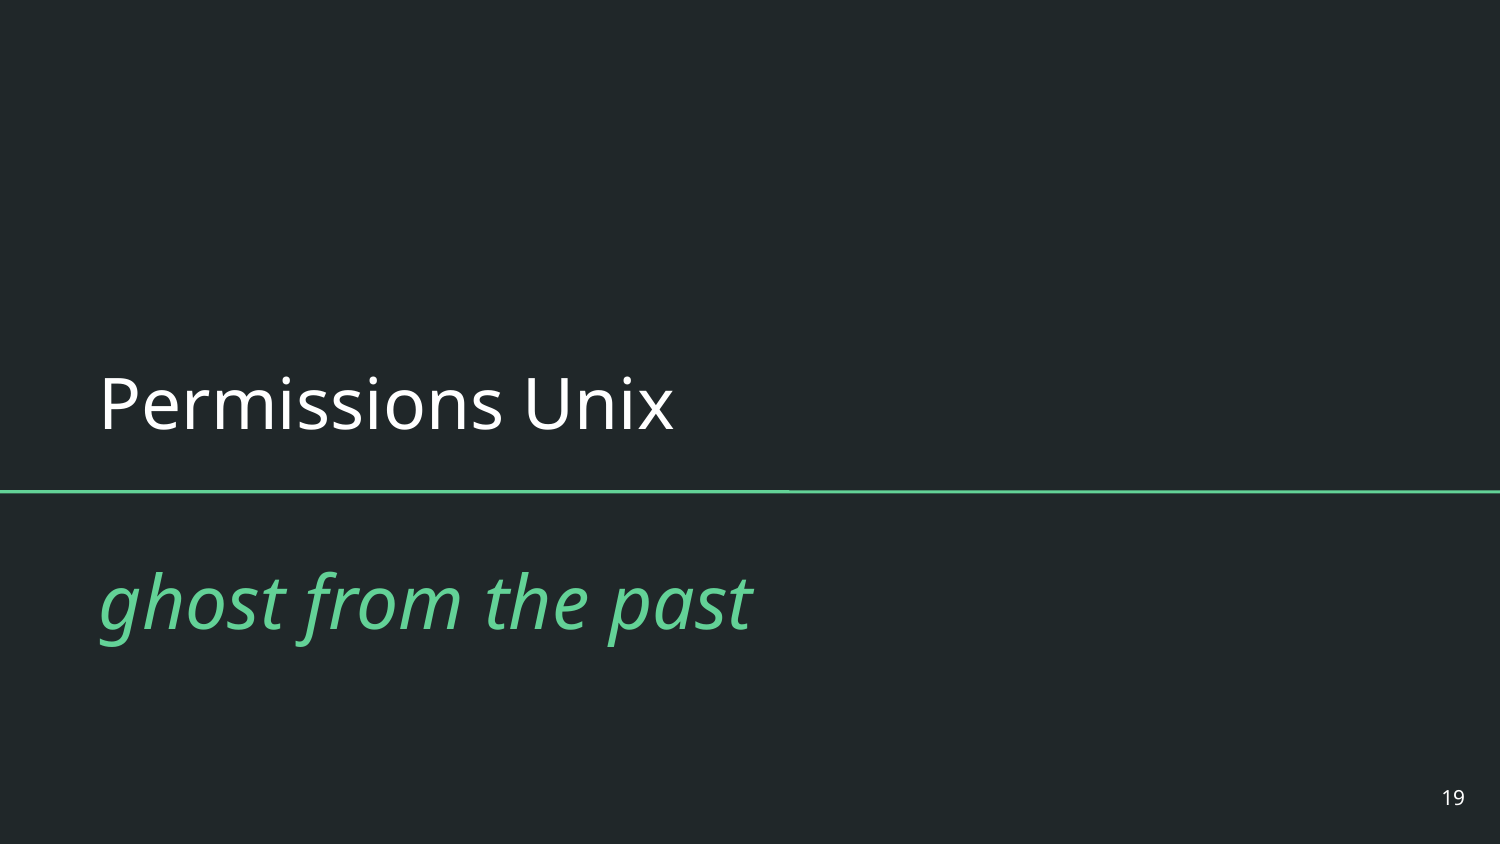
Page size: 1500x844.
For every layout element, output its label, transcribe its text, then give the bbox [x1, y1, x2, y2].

title Permissions Unix [83, 337, 1417, 466]
slide_number <numéro> [1389, 764, 1480, 830]
text_box ghost from the past [83, 525, 1131, 660]
